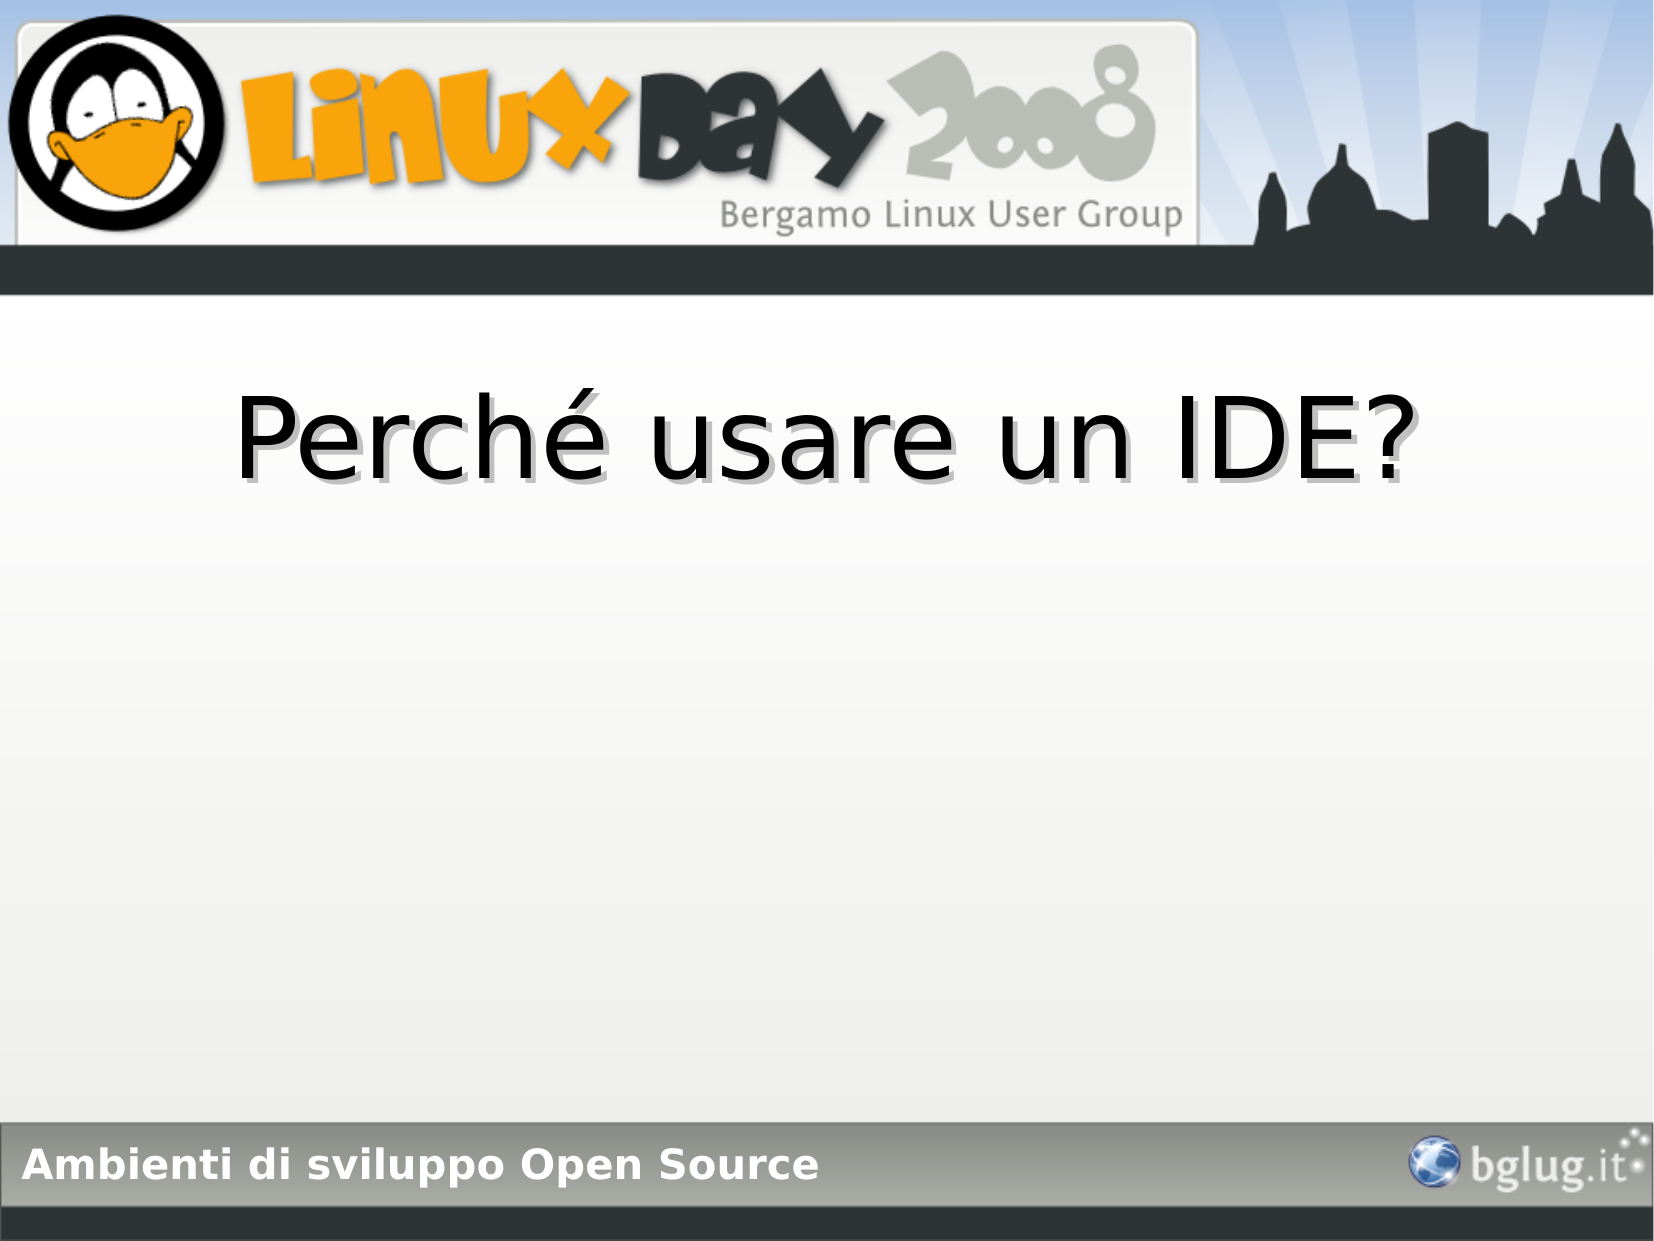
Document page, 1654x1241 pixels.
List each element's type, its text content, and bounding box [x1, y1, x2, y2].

text_box Ambienti di sviluppo Open Source [6, 1133, 719, 1196]
text_box Perché usare un IDE? [216, 366, 1353, 507]
picture [0, 0, 1654, 1241]
